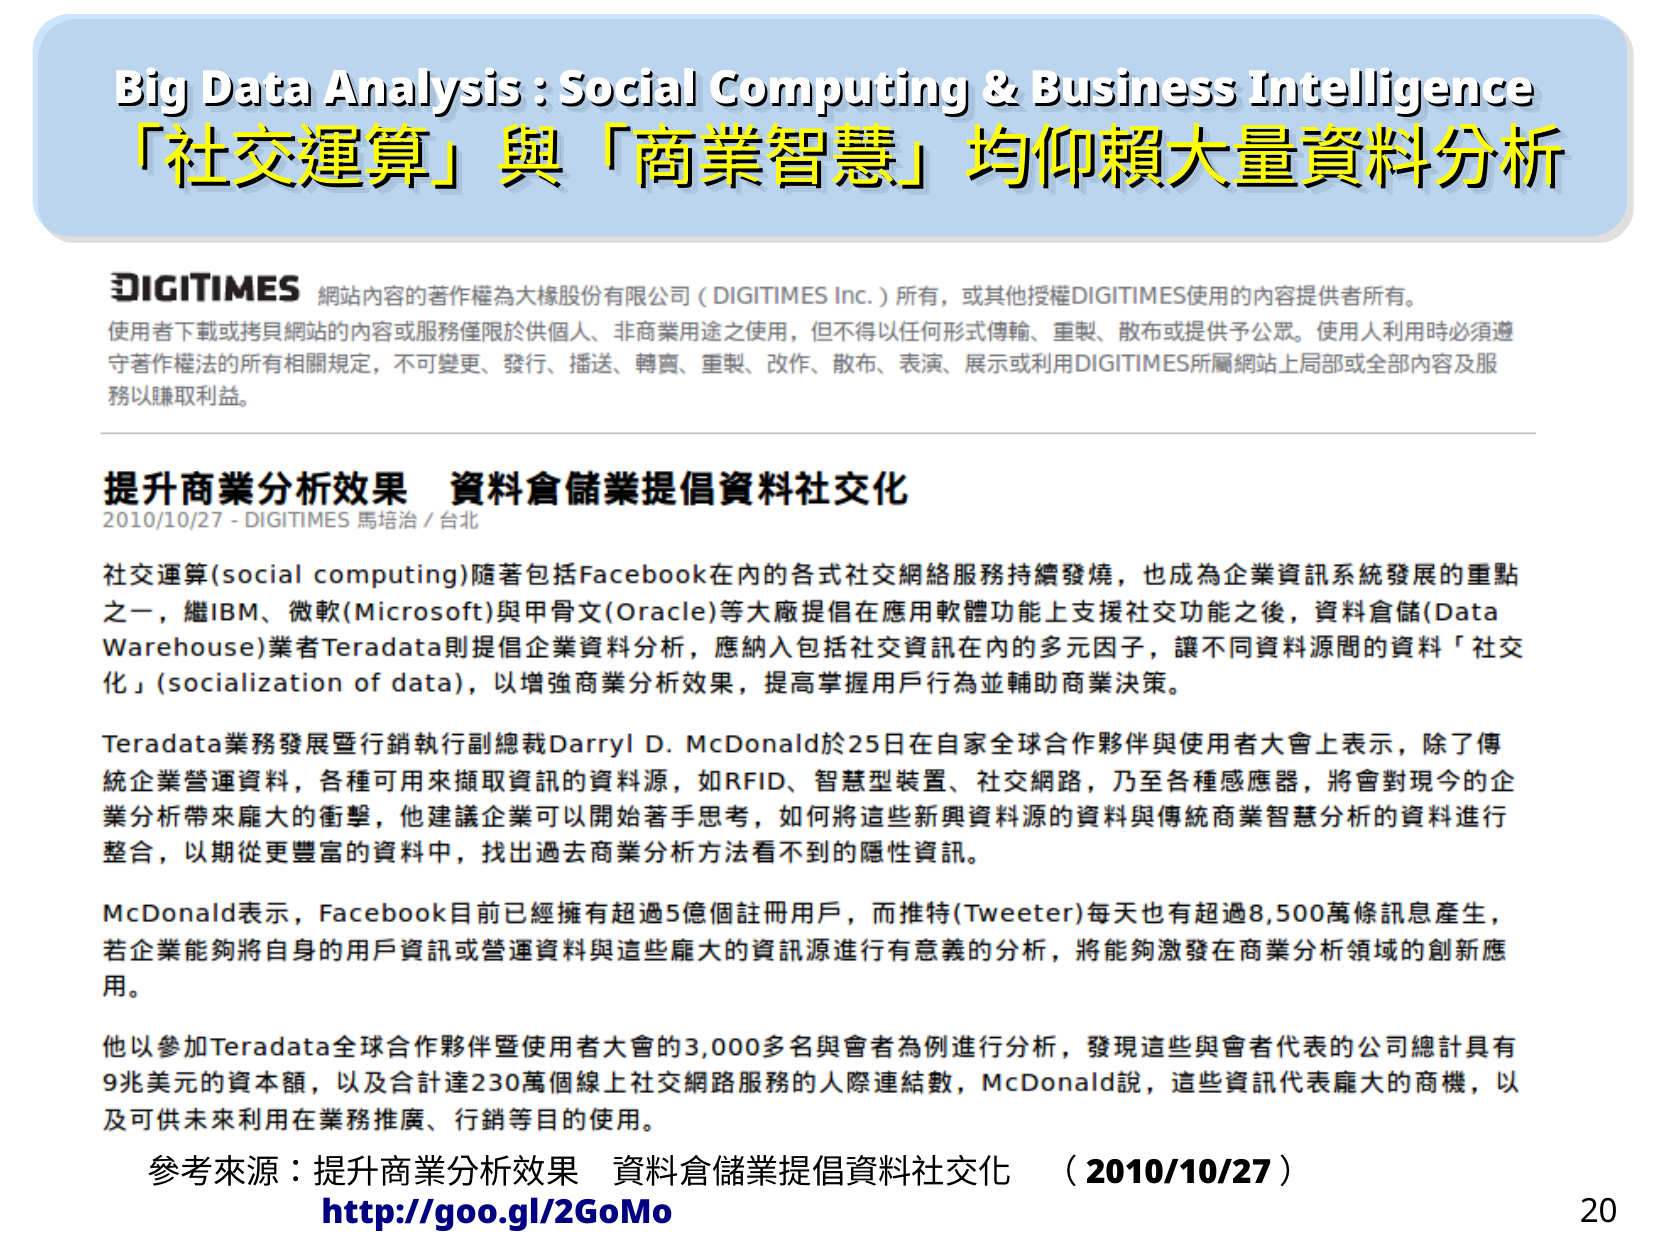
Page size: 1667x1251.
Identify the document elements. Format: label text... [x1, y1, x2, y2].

text_box 參考來源：提升商業分析效果 資料倉儲業提倡資料社交化 （2010/10/27） http://goo.gl/2GoMo [132, 1143, 1526, 1245]
text_box Big Data Analysis : Social Computing & Business Intelligence 「社交運算」與「商業智慧」均仰賴大量資料分析 [32, 14, 1628, 237]
picture [89, 255, 1536, 1142]
